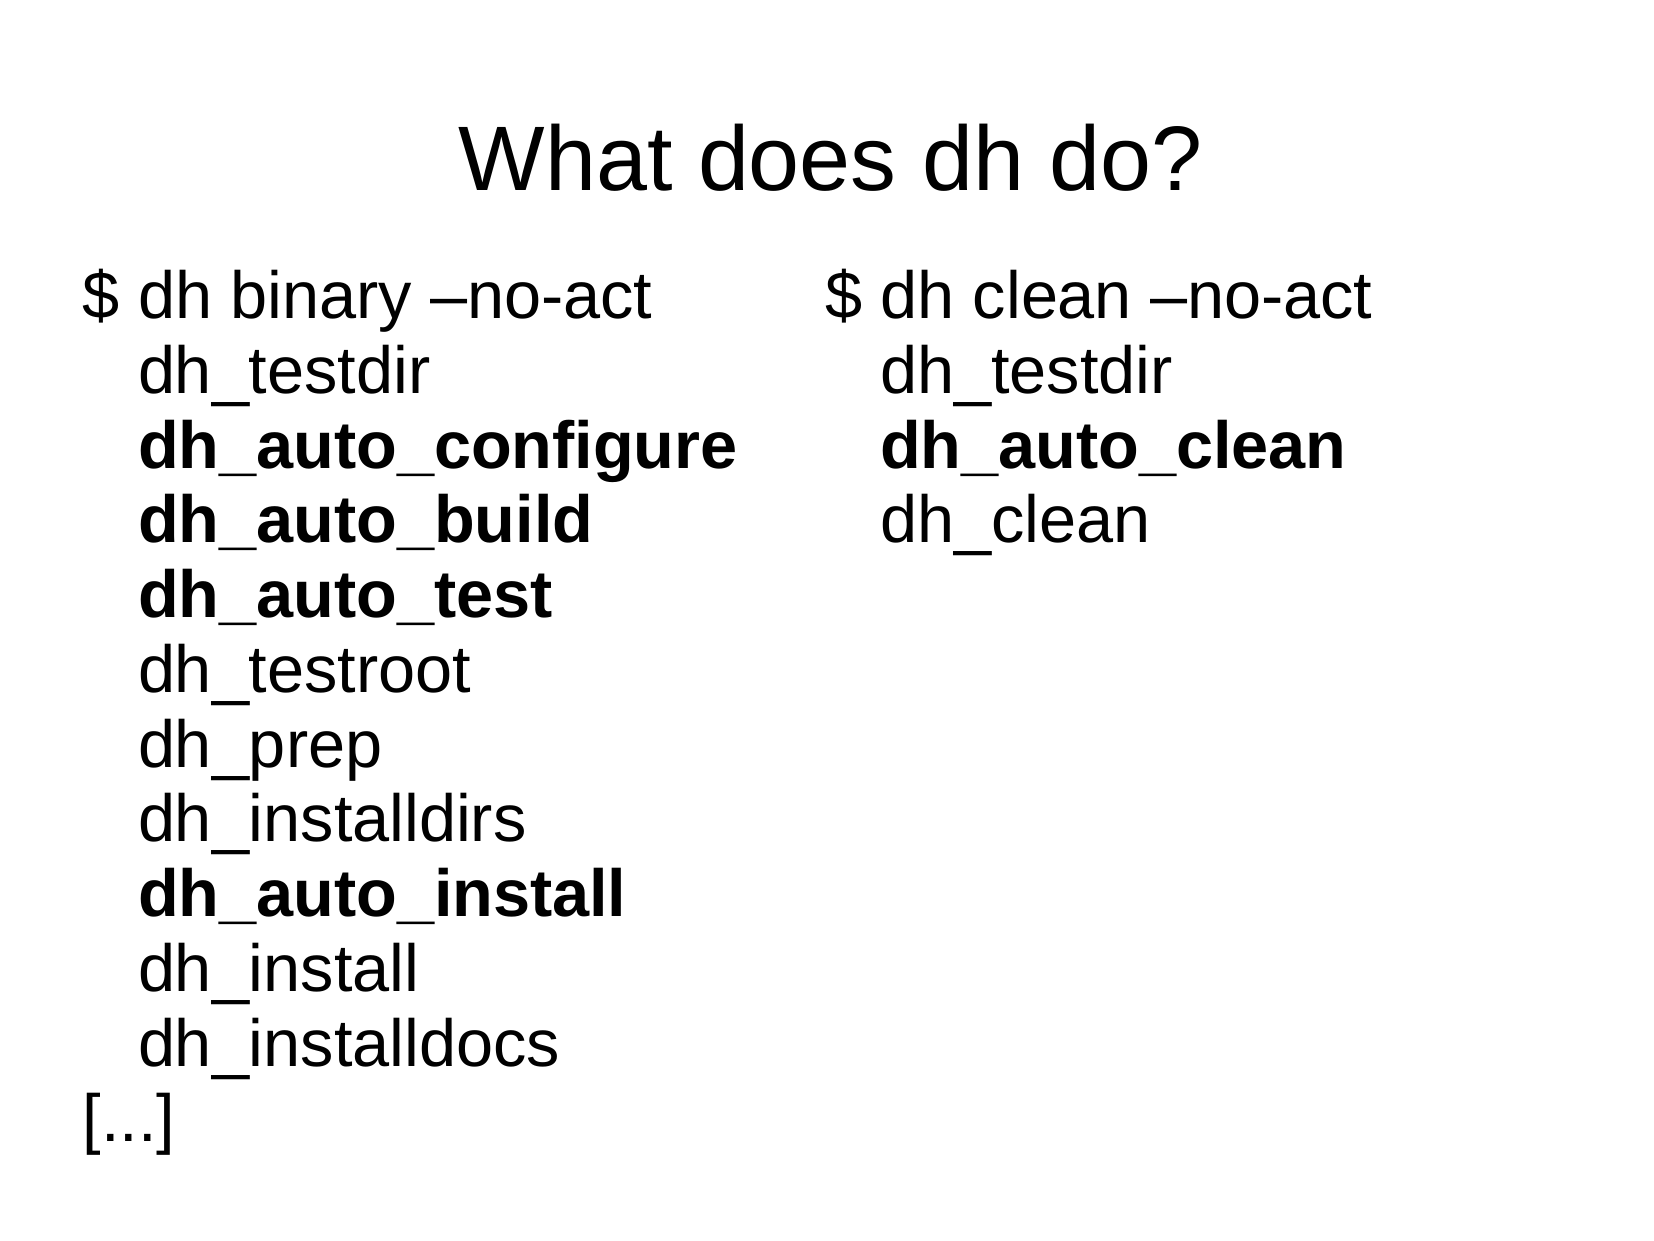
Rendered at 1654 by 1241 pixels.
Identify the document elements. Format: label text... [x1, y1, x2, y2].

title What does dh do? [86, 55, 1576, 263]
text_box $ dh clean –no-act dh_testdir dh_auto_clean dh_clean [825, 250, 1530, 1163]
subtitle $ dh binary –no-act dh_testdir dh_auto_configure dh_auto_build dh_auto_test dh_testroot dh_prep dh_installdirs dh_auto_install dh_install dh_installdocs [...] [82, 250, 788, 1163]
